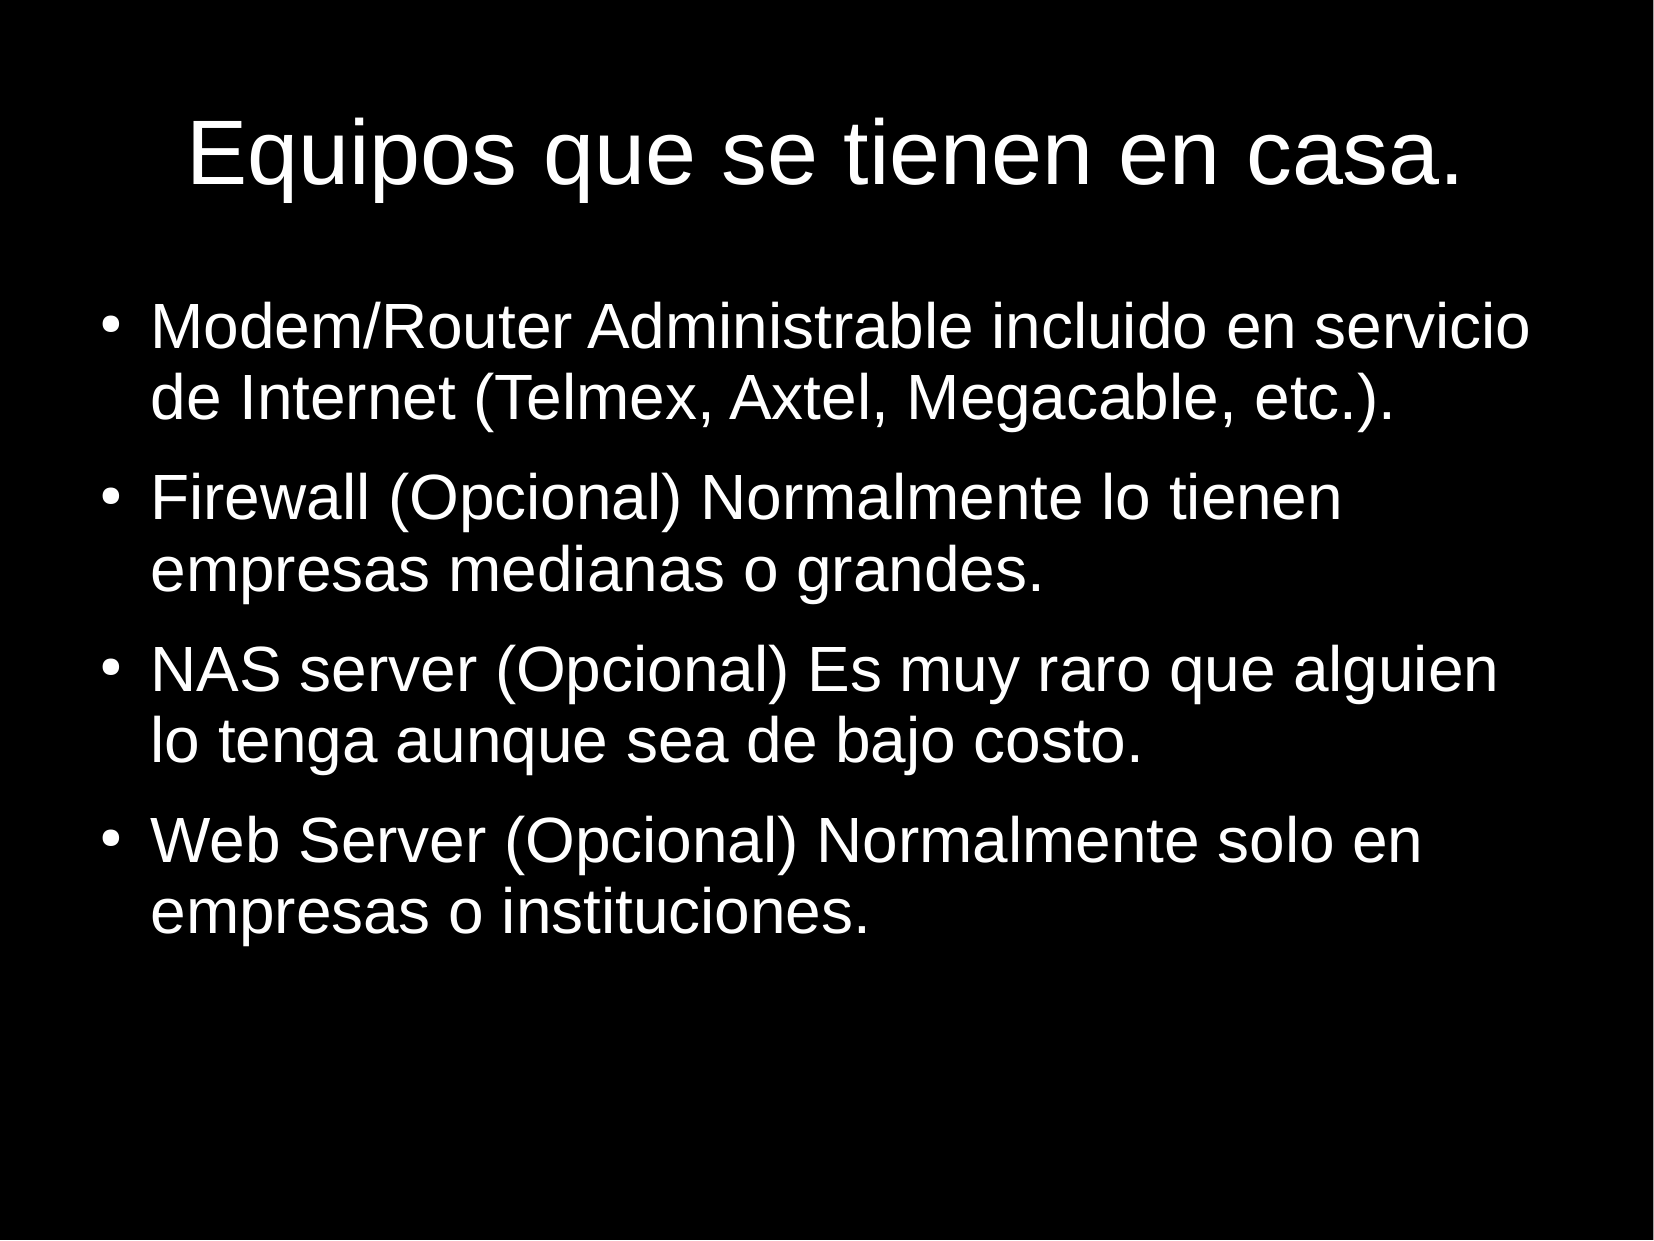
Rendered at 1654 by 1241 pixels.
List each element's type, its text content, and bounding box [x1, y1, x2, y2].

title Equipos que se tienen en casa. [82, 49, 1571, 257]
list Modem/Router Administrable incluido en servicio de Internet (Telmex, Axtel, Megacable, etc.). Firewall (Opcional) Normalmente lo tienen empresas medianas o grandes. NAS server (Opcional) Es muy raro que alguien lo tenga aunque sea de bajo costo. Web Server (Opcional) Normalmente solo en empresas o instituciones. [82, 290, 1538, 1010]
